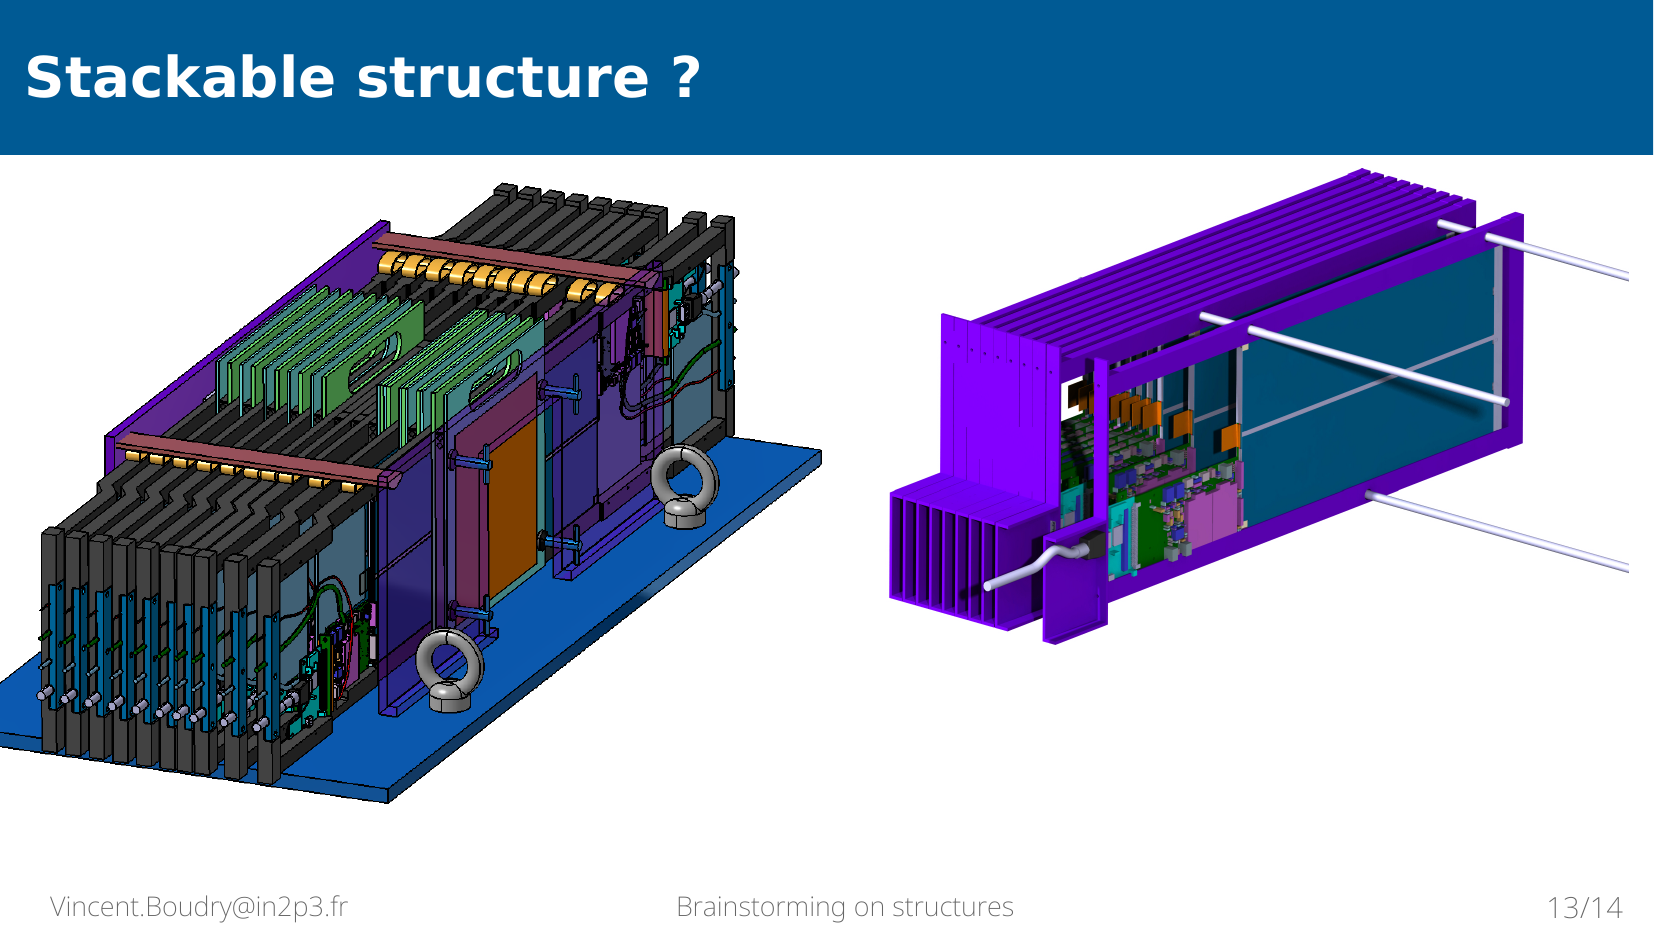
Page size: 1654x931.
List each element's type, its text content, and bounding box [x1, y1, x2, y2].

picture [861, 168, 1629, 652]
picture [0, 171, 846, 824]
title Stackable structure ? [24, 12, 1635, 143]
